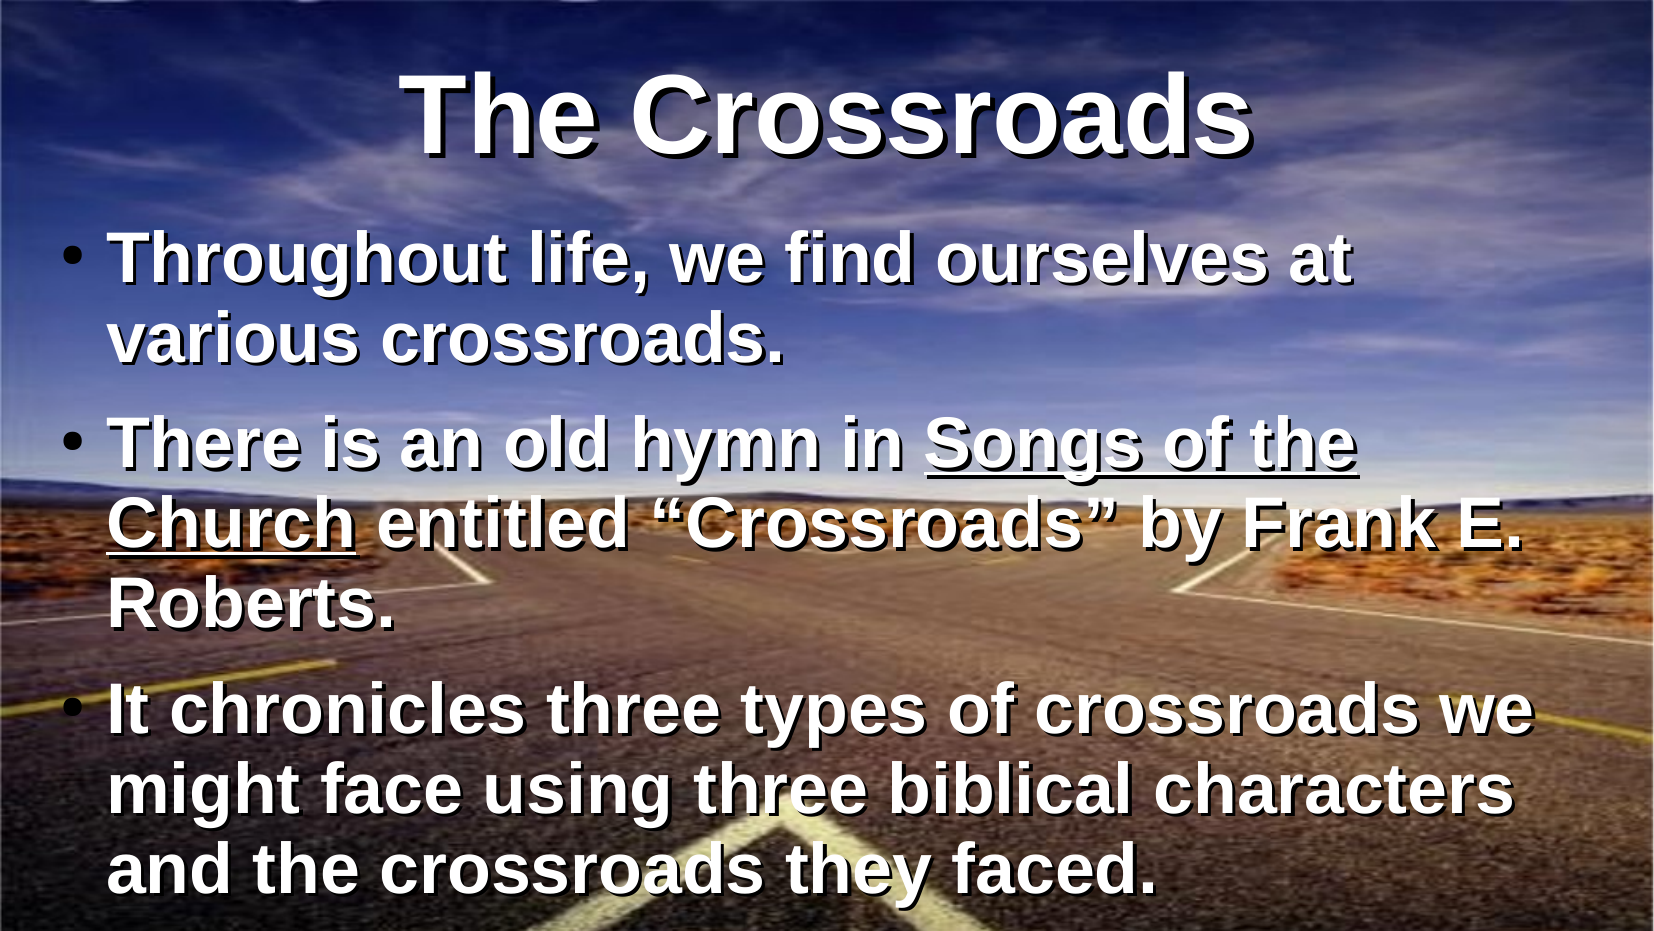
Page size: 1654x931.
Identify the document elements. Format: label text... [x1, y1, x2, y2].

title The Crossroads [82, 37, 1571, 193]
picture [0, 0, 1654, 931]
list Throughout life, we find ourselves at various crossroads. There is an old hymn in Songs of the Church entitled “Crossroads” by Frank E. Roberts. It chronicles three types of crossroads we might face using three biblical characters and the crossroads they faced. [45, 217, 1621, 916]
